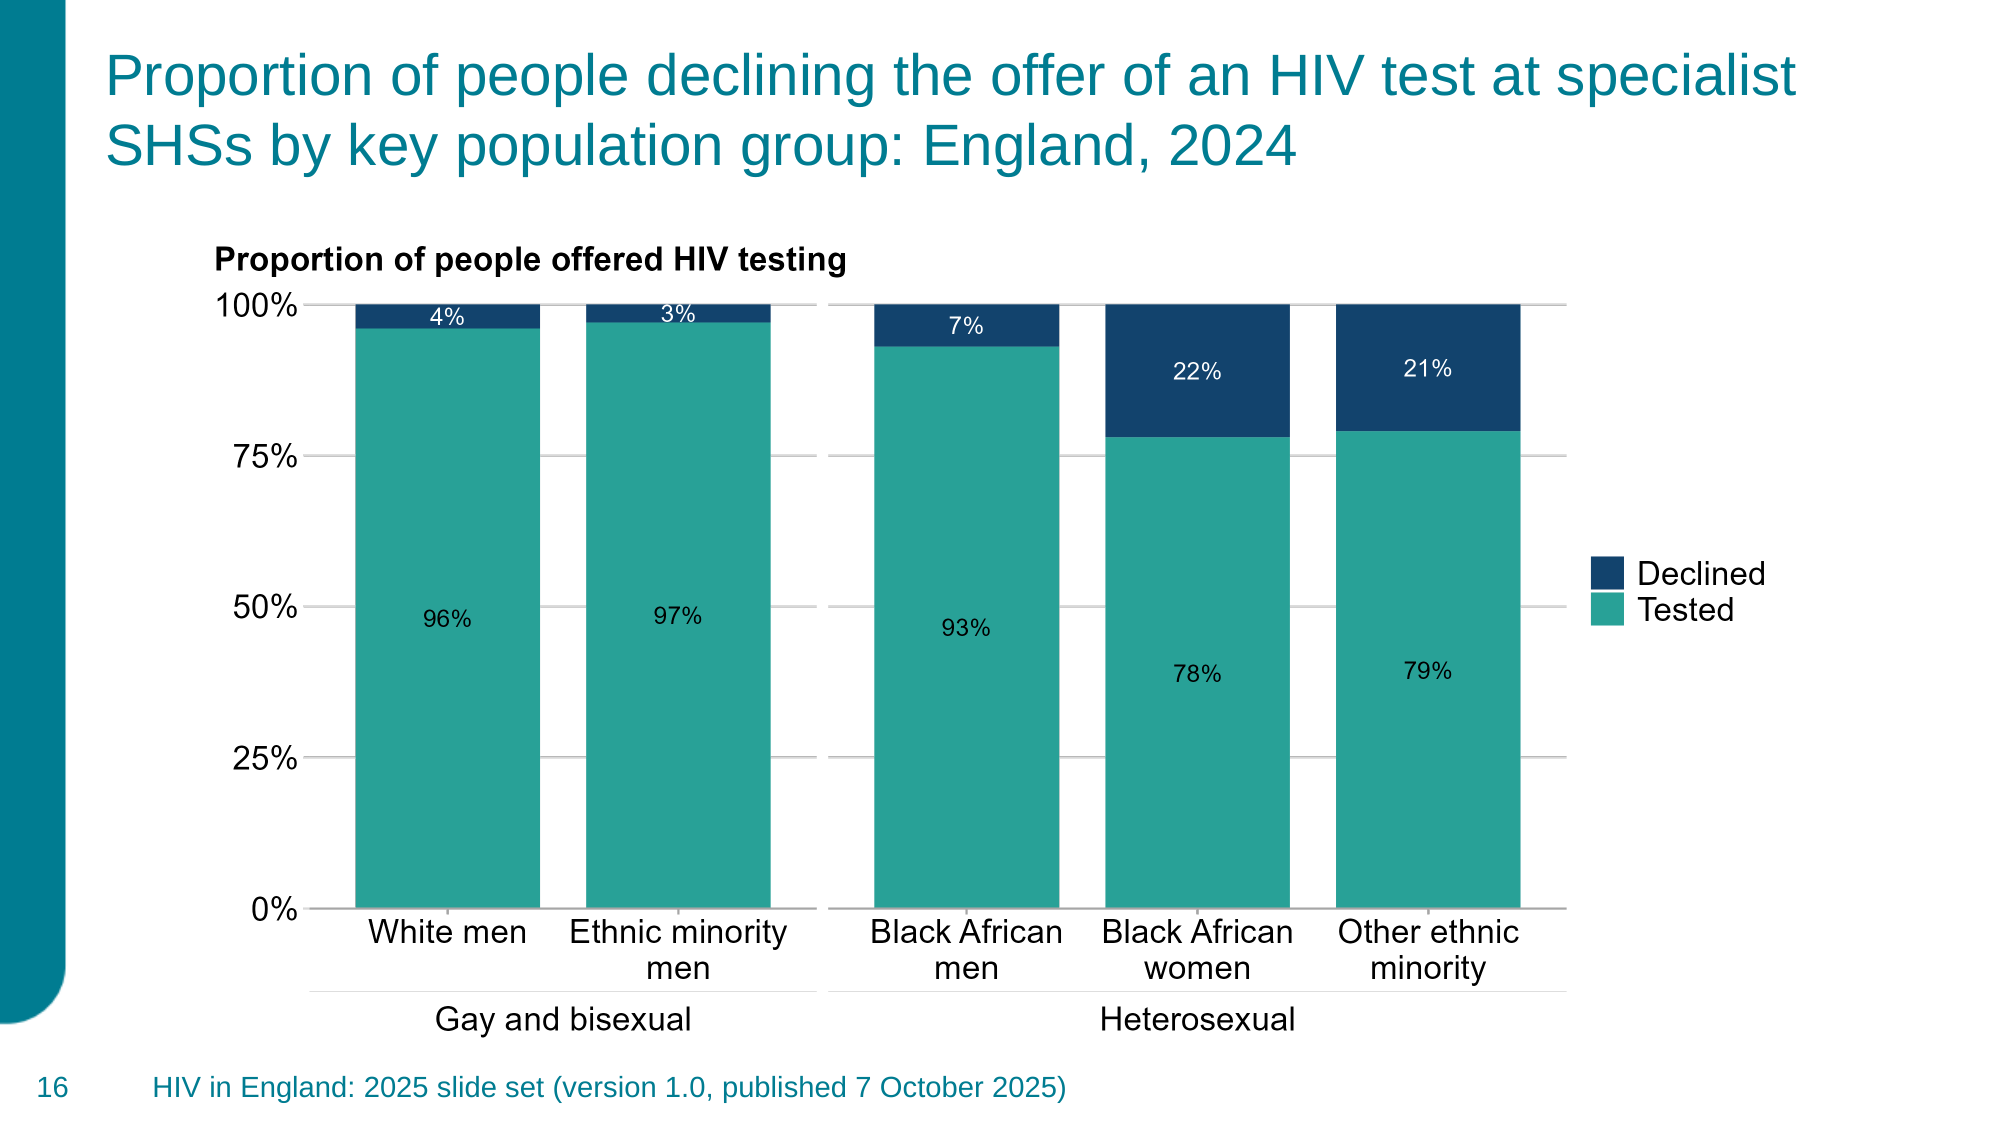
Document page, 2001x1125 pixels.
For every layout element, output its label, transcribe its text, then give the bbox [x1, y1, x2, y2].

title Proportion of people declining the offer of an HIV test at specialist SHSs by key population group: England, 2024 [90, 29, 1891, 255]
text_box [21, 1056, 120, 1117]
text_box HIV in England: 2025 slide set (version 1.0, published 7 October 2025) [137, 1056, 1780, 1116]
picture [202, 231, 1778, 1056]
